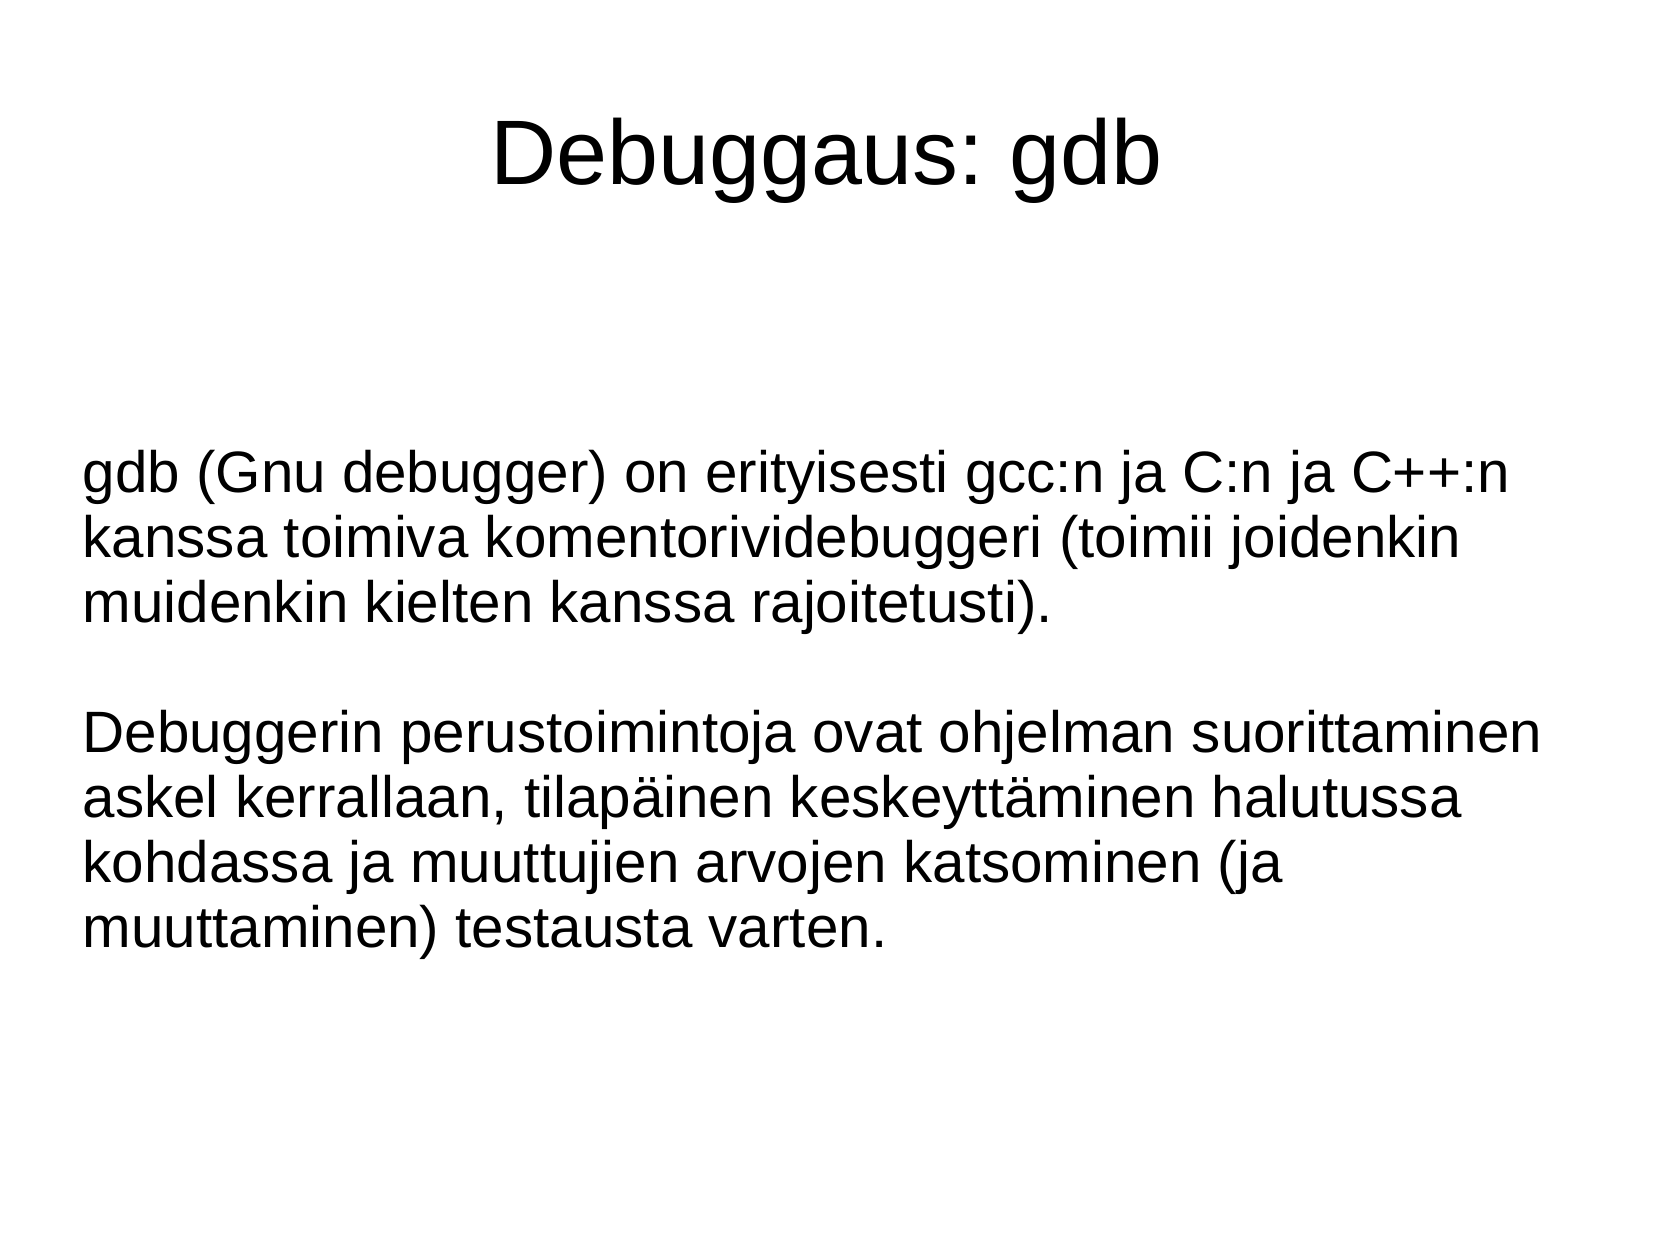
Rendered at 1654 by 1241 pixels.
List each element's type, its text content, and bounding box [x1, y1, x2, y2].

title Debuggaus: gdb [82, 56, 1571, 250]
subtitle gdb (Gnu debugger) on erityisesti gcc:n ja C:n ja C++:n kanssa toimiva komentorividebuggeri (toimii joidenkin muidenkin kielten kanssa rajoitetusti). Debuggerin perustoimintoja ovat ohjelman suorittaminen askel kerrallaan, tilapäinen keskeyttäminen halutussa kohdassa ja muuttujien arvojen katsominen (ja muuttaminen) testausta varten. [82, 297, 1571, 1102]
